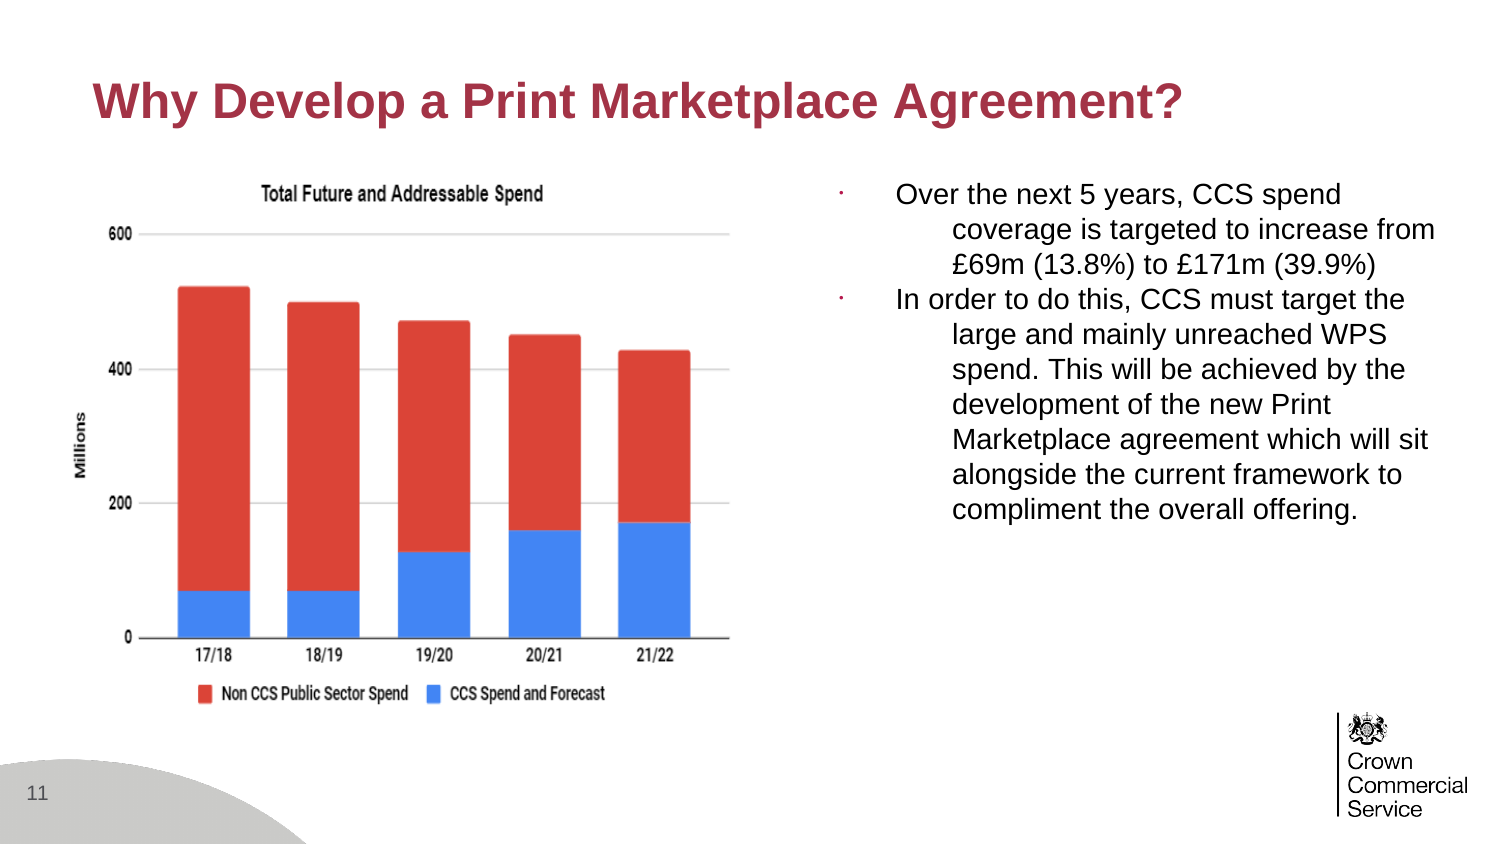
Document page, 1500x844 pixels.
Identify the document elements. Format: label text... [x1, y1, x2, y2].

picture [52, 156, 751, 732]
text_box 11 [11, 764, 102, 830]
text_box Over the next 5 years, CCS spend coverage is targeted to increase from £69m (13.8%) to £171m (39.9%) In order to do this, CCS must target the large and mainly unreached WPS spend. This will be achieved by the development of the new Print Marketplace agreement which will sit alongside the current framework to compliment the overall offering. [787, 168, 1453, 688]
title Why Develop a Print Marketplace Agreement? [77, 53, 1423, 157]
